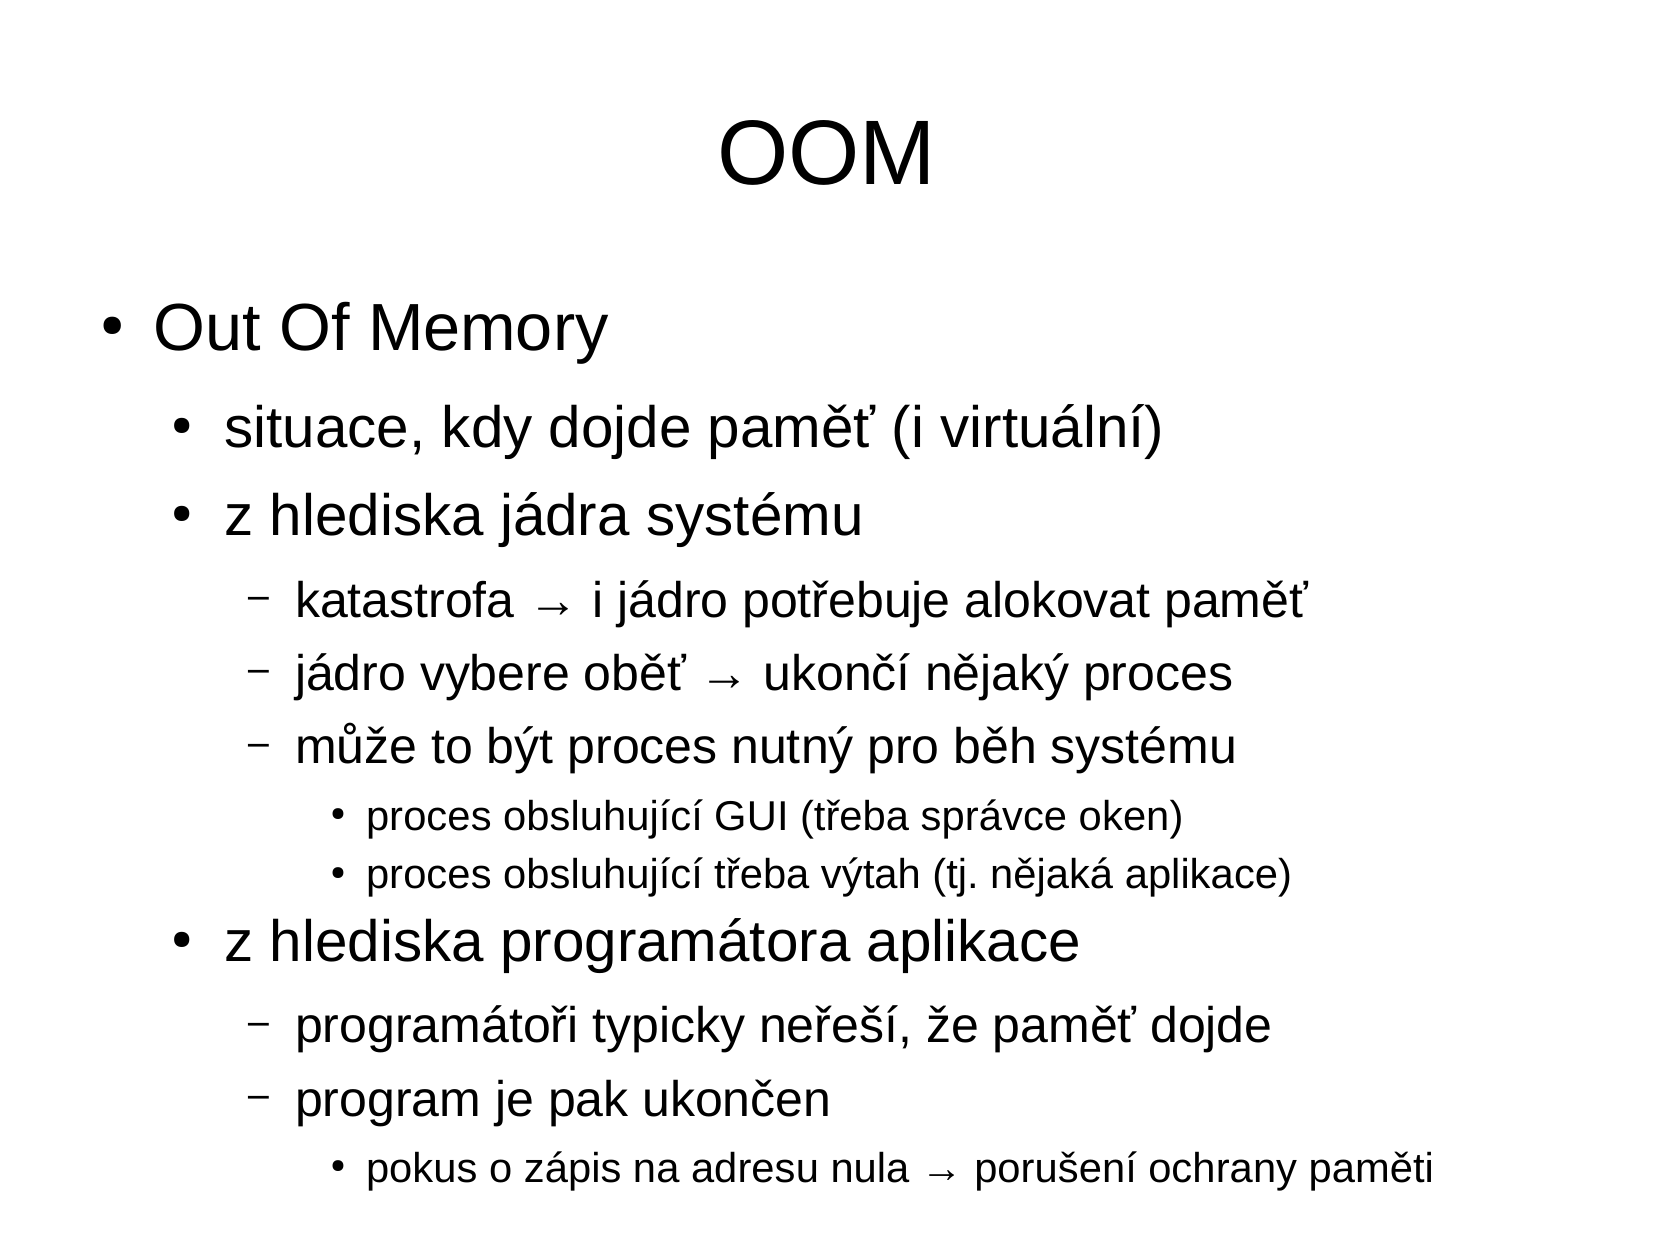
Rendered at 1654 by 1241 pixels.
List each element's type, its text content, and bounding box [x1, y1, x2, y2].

list Out Of Memory situace, kdy dojde paměť (i virtuální) z hlediska jádra systému katastrofa → i jádro potřebuje alokovat paměť jádro vybere oběť → ukončí nějaký proces může to být proces nutný pro běh systému proces obsluhující GUI (třeba správce oken) proces obsluhující třeba výtah (tj. nějaká aplikace) z hlediska programátora aplikace programátoři typicky neřeší, že paměť dojde program je pak ukončen pokus o zápis na adresu nula → porušení ochrany paměti [82, 290, 1571, 1191]
title OOM [82, 49, 1571, 257]
